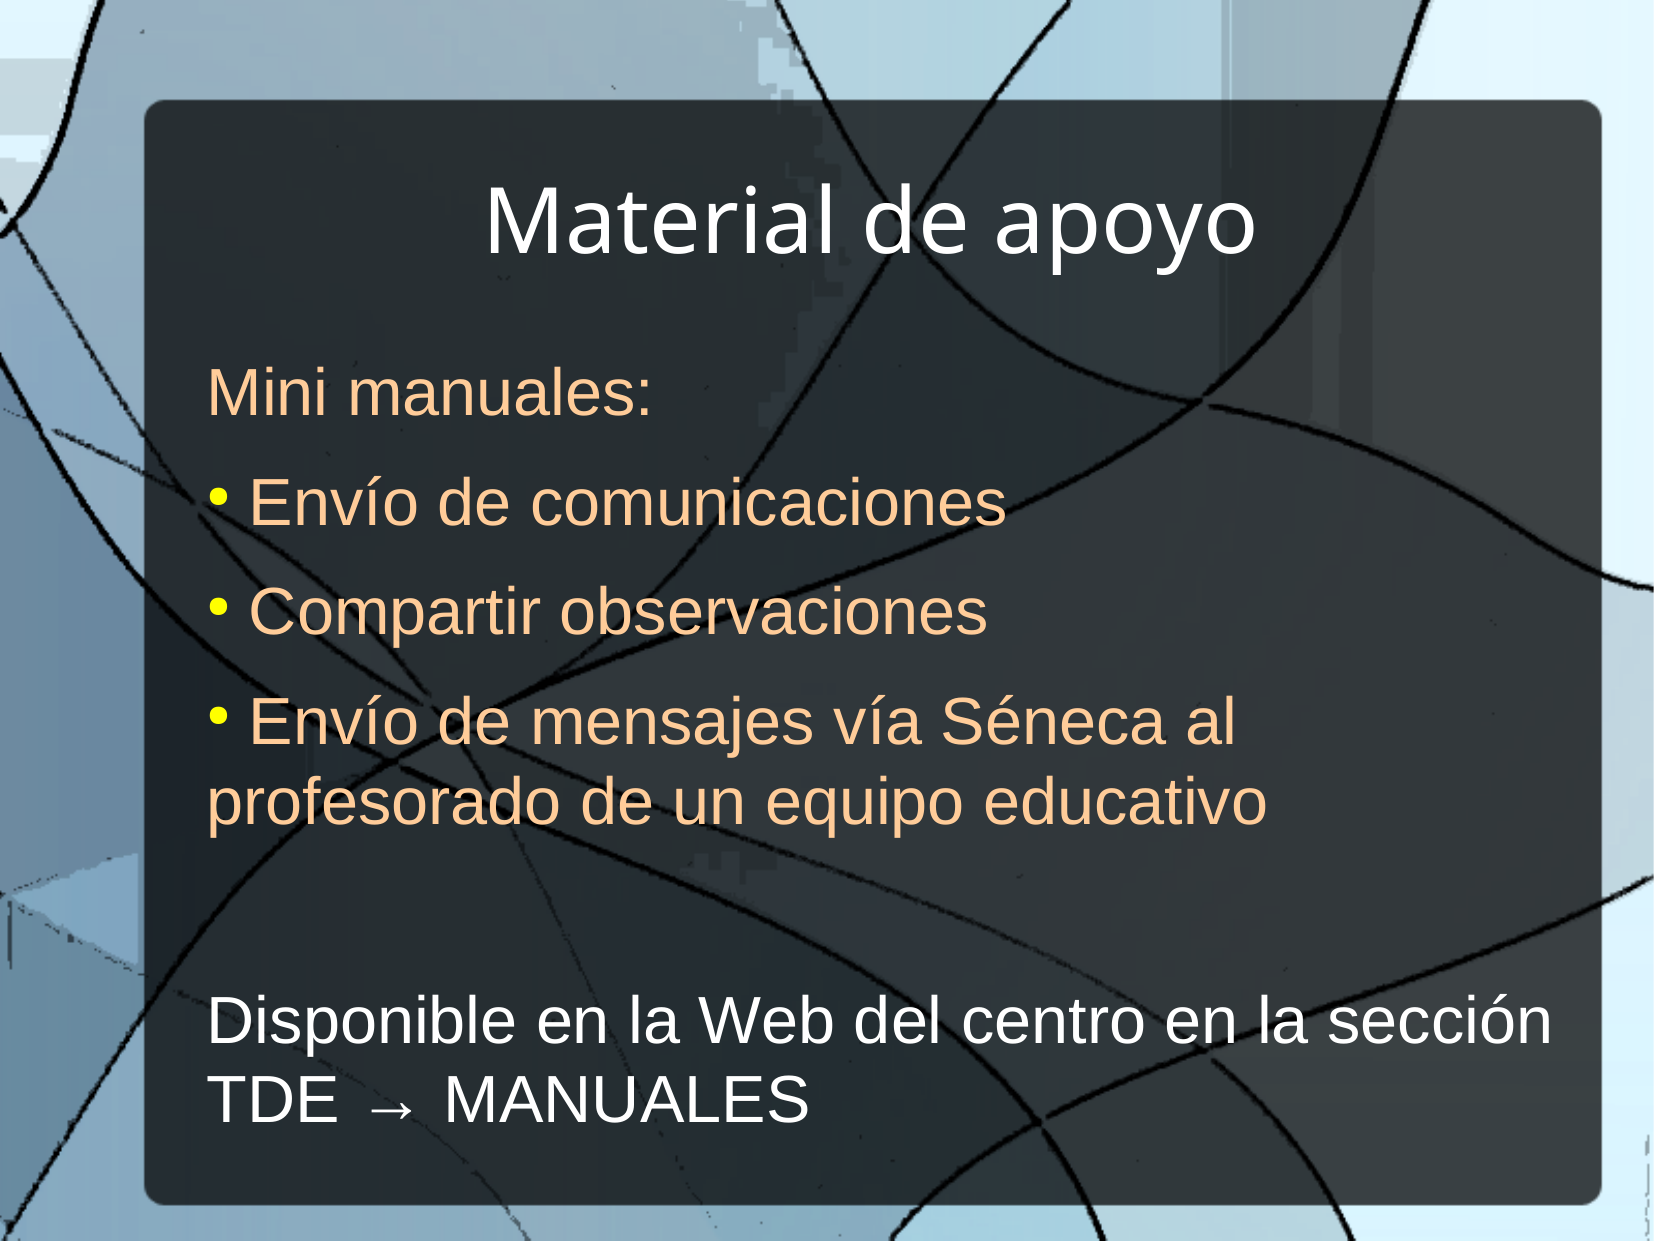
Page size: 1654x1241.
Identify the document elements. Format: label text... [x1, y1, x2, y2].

list Mini manuales: Envío de comunicaciones Compartir observaciones Envío de mensajes vía Séneca al profesorado de un equipo educativo Disponible en la Web del centro en la sección TDE → MANUALES [206, 349, 1571, 1168]
title Material de apoyo [159, 108, 1583, 325]
picture [0, 0, 1654, 1241]
